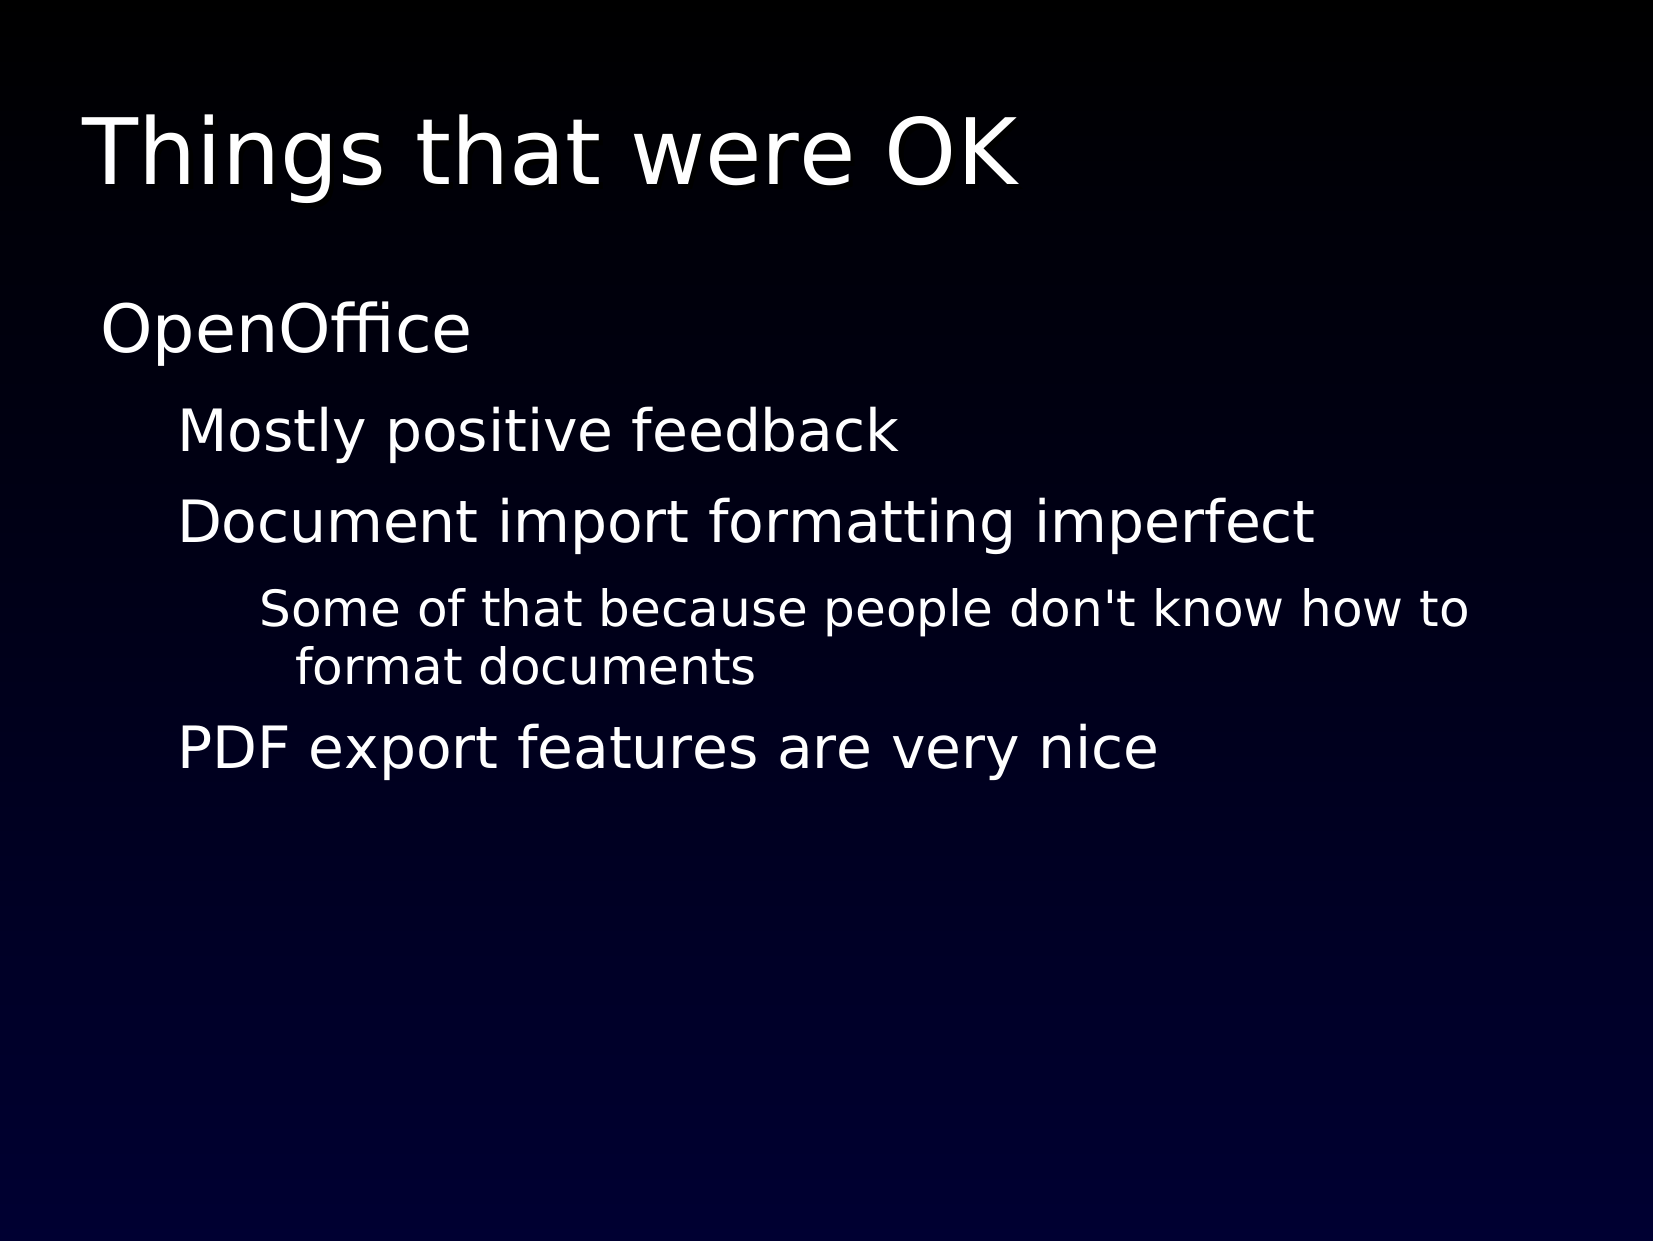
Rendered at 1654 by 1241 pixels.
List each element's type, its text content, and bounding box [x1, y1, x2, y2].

list OpenOffice Mostly positive feedback Document import formatting imperfect Some of that because people don't know how to format documents PDF export features are very nice [82, 290, 1571, 1109]
title Things that were OK [82, 49, 1571, 257]
